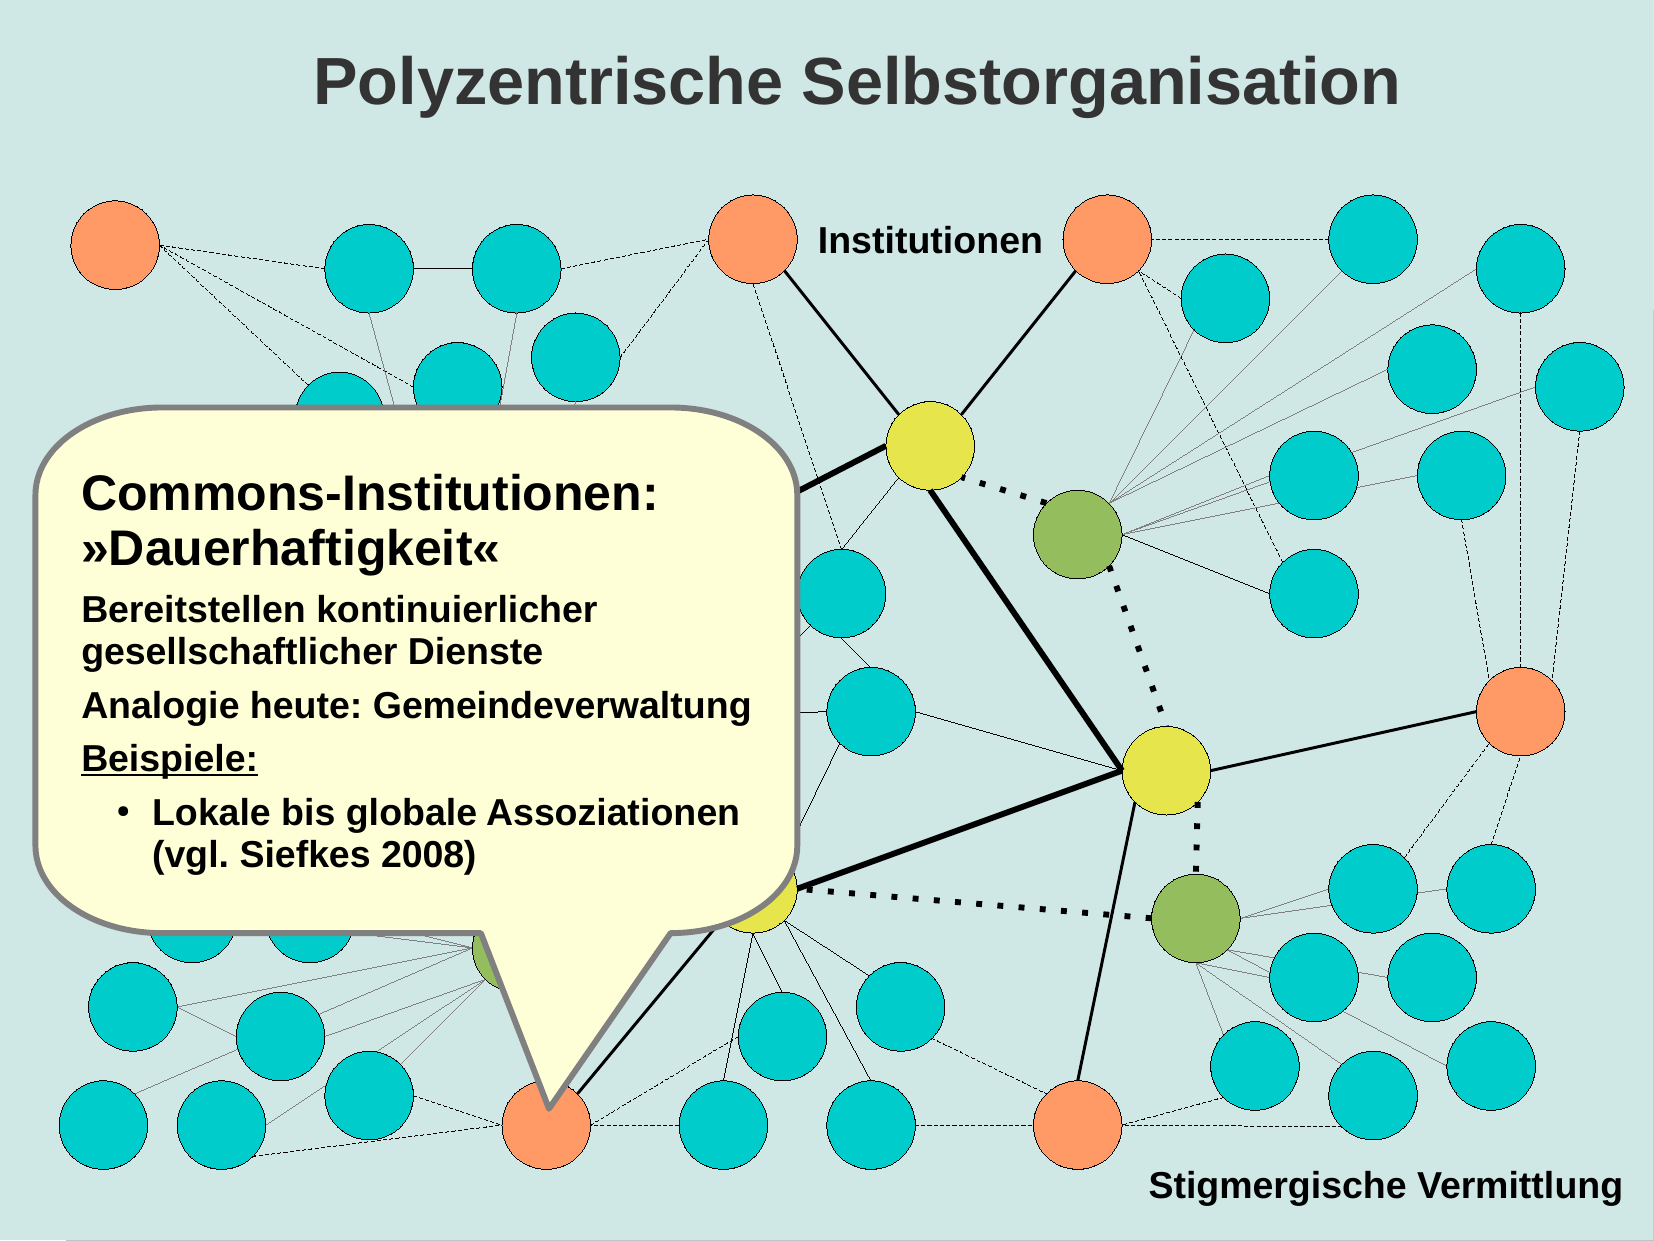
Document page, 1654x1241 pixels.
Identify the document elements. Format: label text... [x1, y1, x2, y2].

text_box [0, 0, 1654, 1241]
title Polyzentrische Selbstorganisation [121, 37, 1595, 125]
text_box Stigmergische Vermittlung [1133, 1157, 1639, 1215]
text_box Institutionen [803, 212, 1059, 270]
text_box Commons-Institutionen: »Dauerhaftigkeit« Bereitstellen kontinuierlicher gesellschaftlicher Dienste Analogie heute: Gemeindeverwaltung Beispiele: Lokale bis globale Assoziationen (vgl. Siefkes 2008) [35, 407, 798, 1109]
